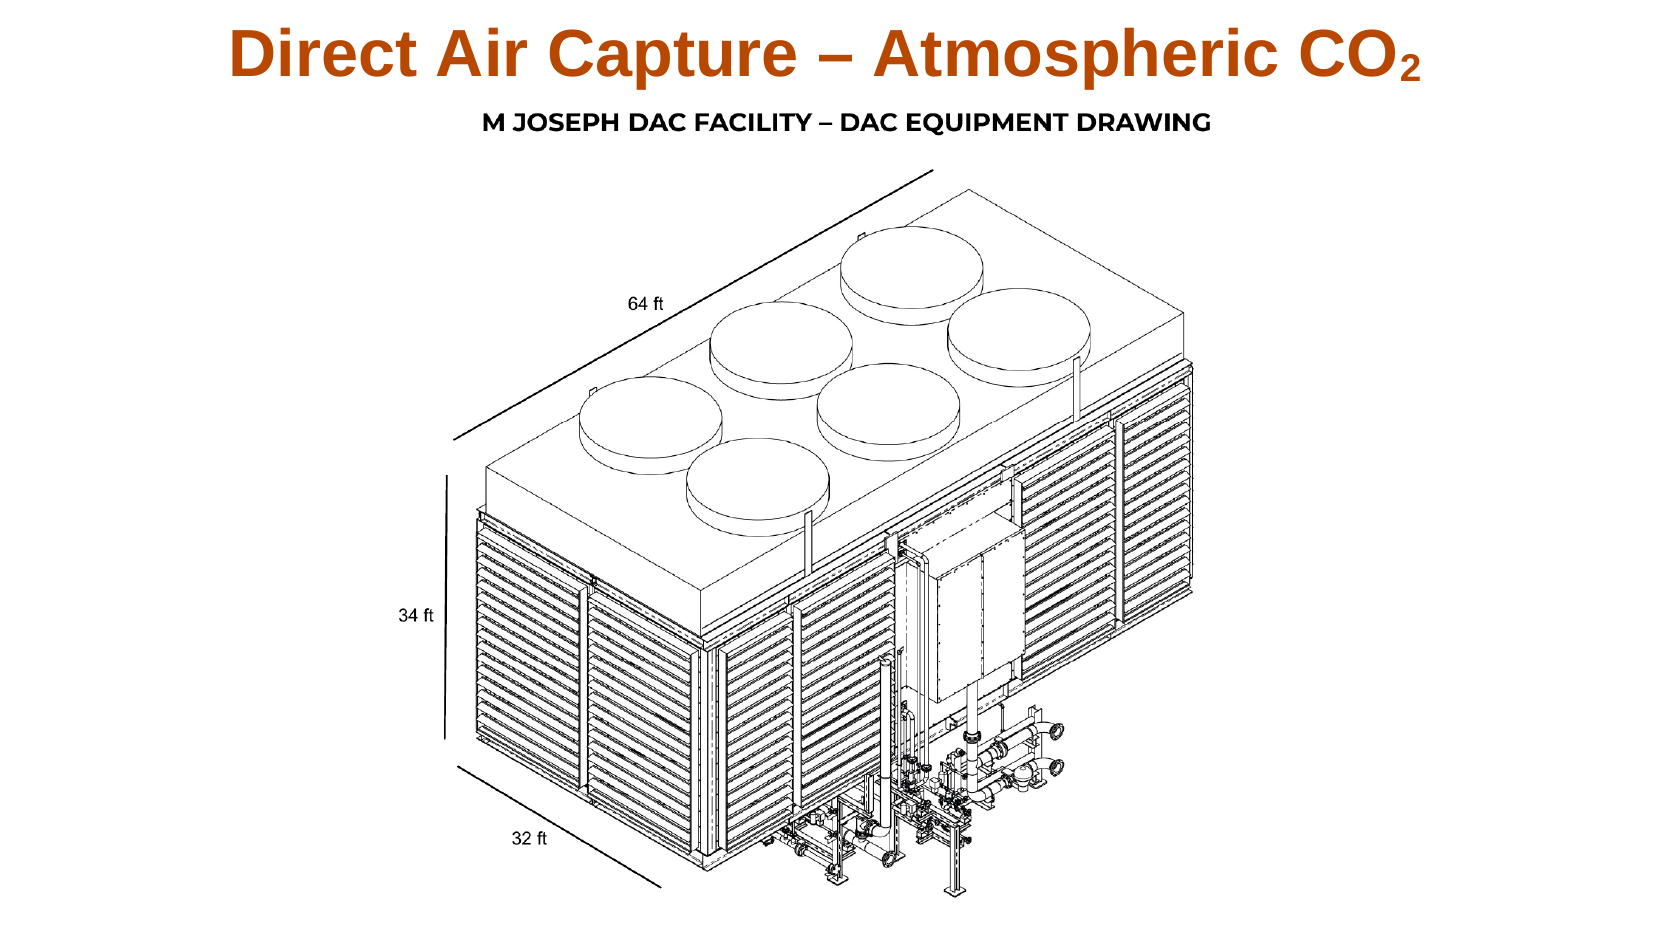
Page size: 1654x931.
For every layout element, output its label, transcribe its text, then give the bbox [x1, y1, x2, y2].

picture [391, 99, 1238, 907]
text_box Direct Air Capture – Atmospheric CO2 [0, 2, 1651, 98]
